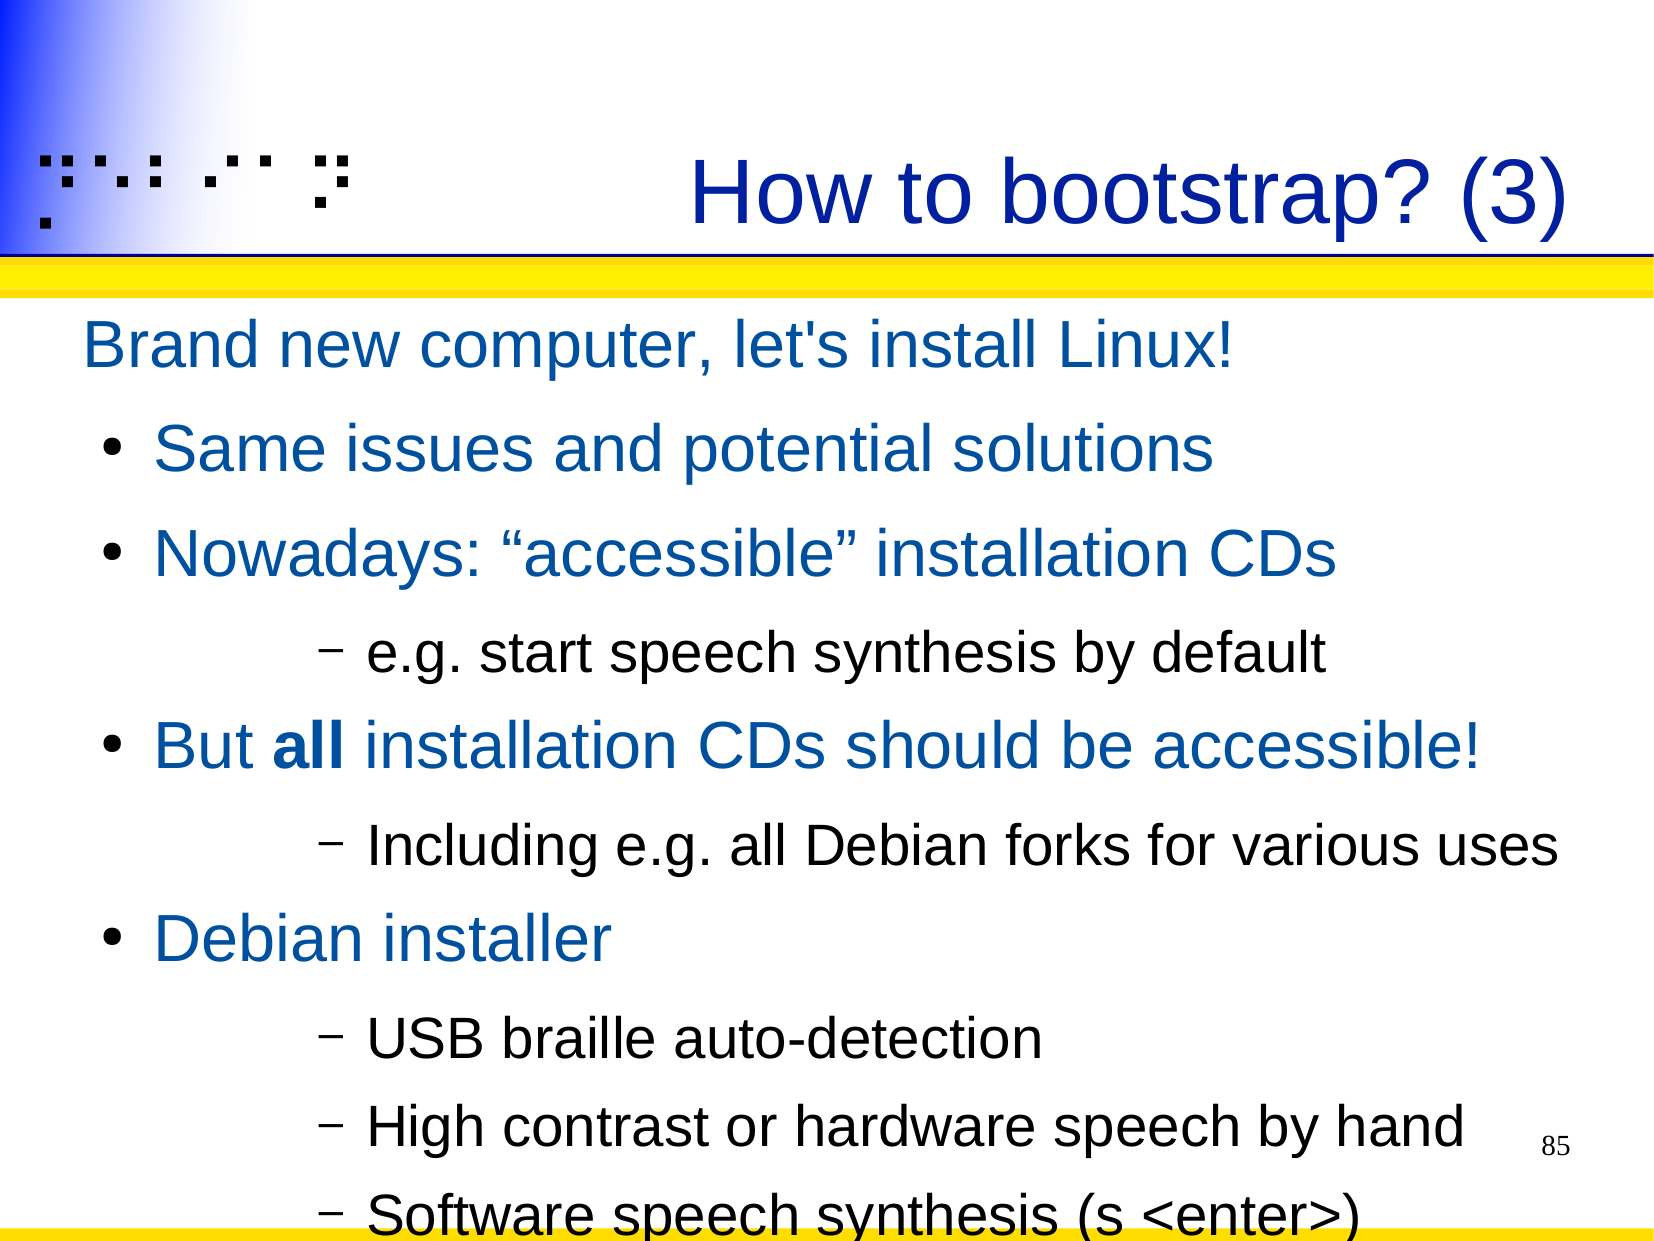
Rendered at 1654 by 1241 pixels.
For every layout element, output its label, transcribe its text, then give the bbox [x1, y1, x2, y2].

list Brand new computer, let's install Linux! Same issues and potential solutions Nowadays: “accessible” installation CDs e.g. start speech synthesis by default But all installation CDs should be accessible! Including e.g. all Debian forks for various uses Debian installer USB braille auto-detection High contrast or hardware speech by hand Software speech synthesis (s <enter>) [82, 307, 1571, 1241]
title How to bootstrap? (3) [372, 126, 1571, 257]
